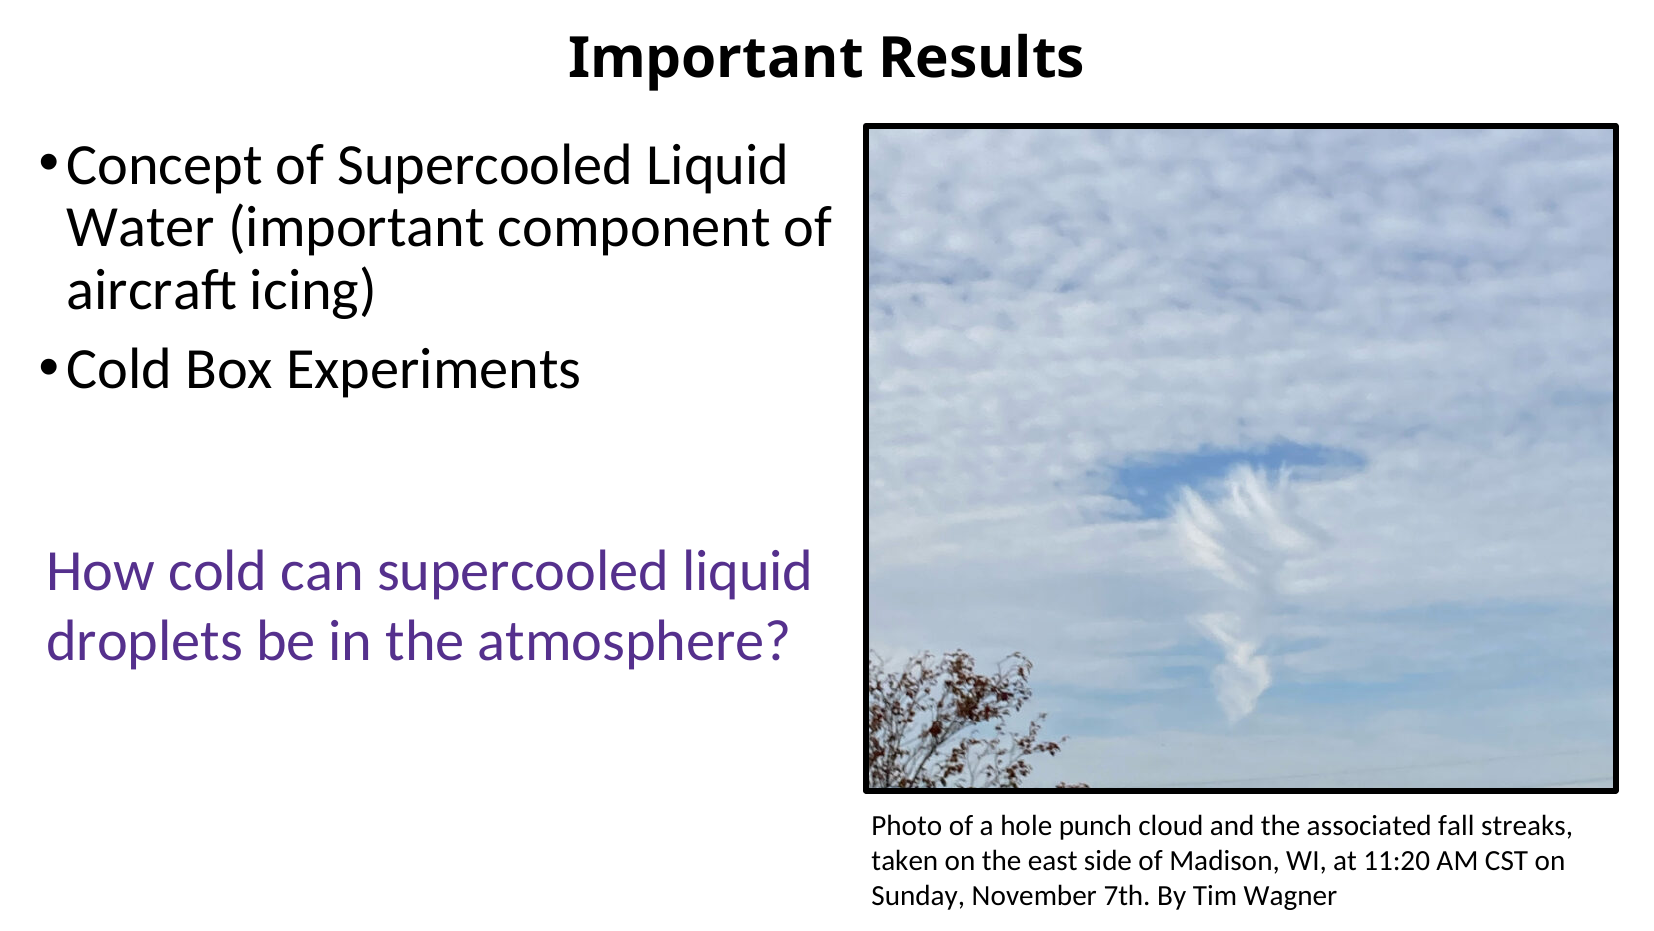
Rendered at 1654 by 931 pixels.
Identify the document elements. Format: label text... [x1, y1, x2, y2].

list Concept of Supercooled Liquid Water (important component of aircraft icing) Cold Box Experiments [23, 126, 849, 464]
text_box How cold can supercooled liquid droplets be in the atmosphere? [31, 525, 863, 713]
text_box Photo of a hole punch cloud and the associated fall streaks, taken on the east side of Madison, WI, at 11:20 AM CST on Sunday, November 7th. By Tim Wagner [856, 799, 1638, 919]
title Important Results [0, 25, 1654, 93]
picture [868, 128, 1613, 788]
